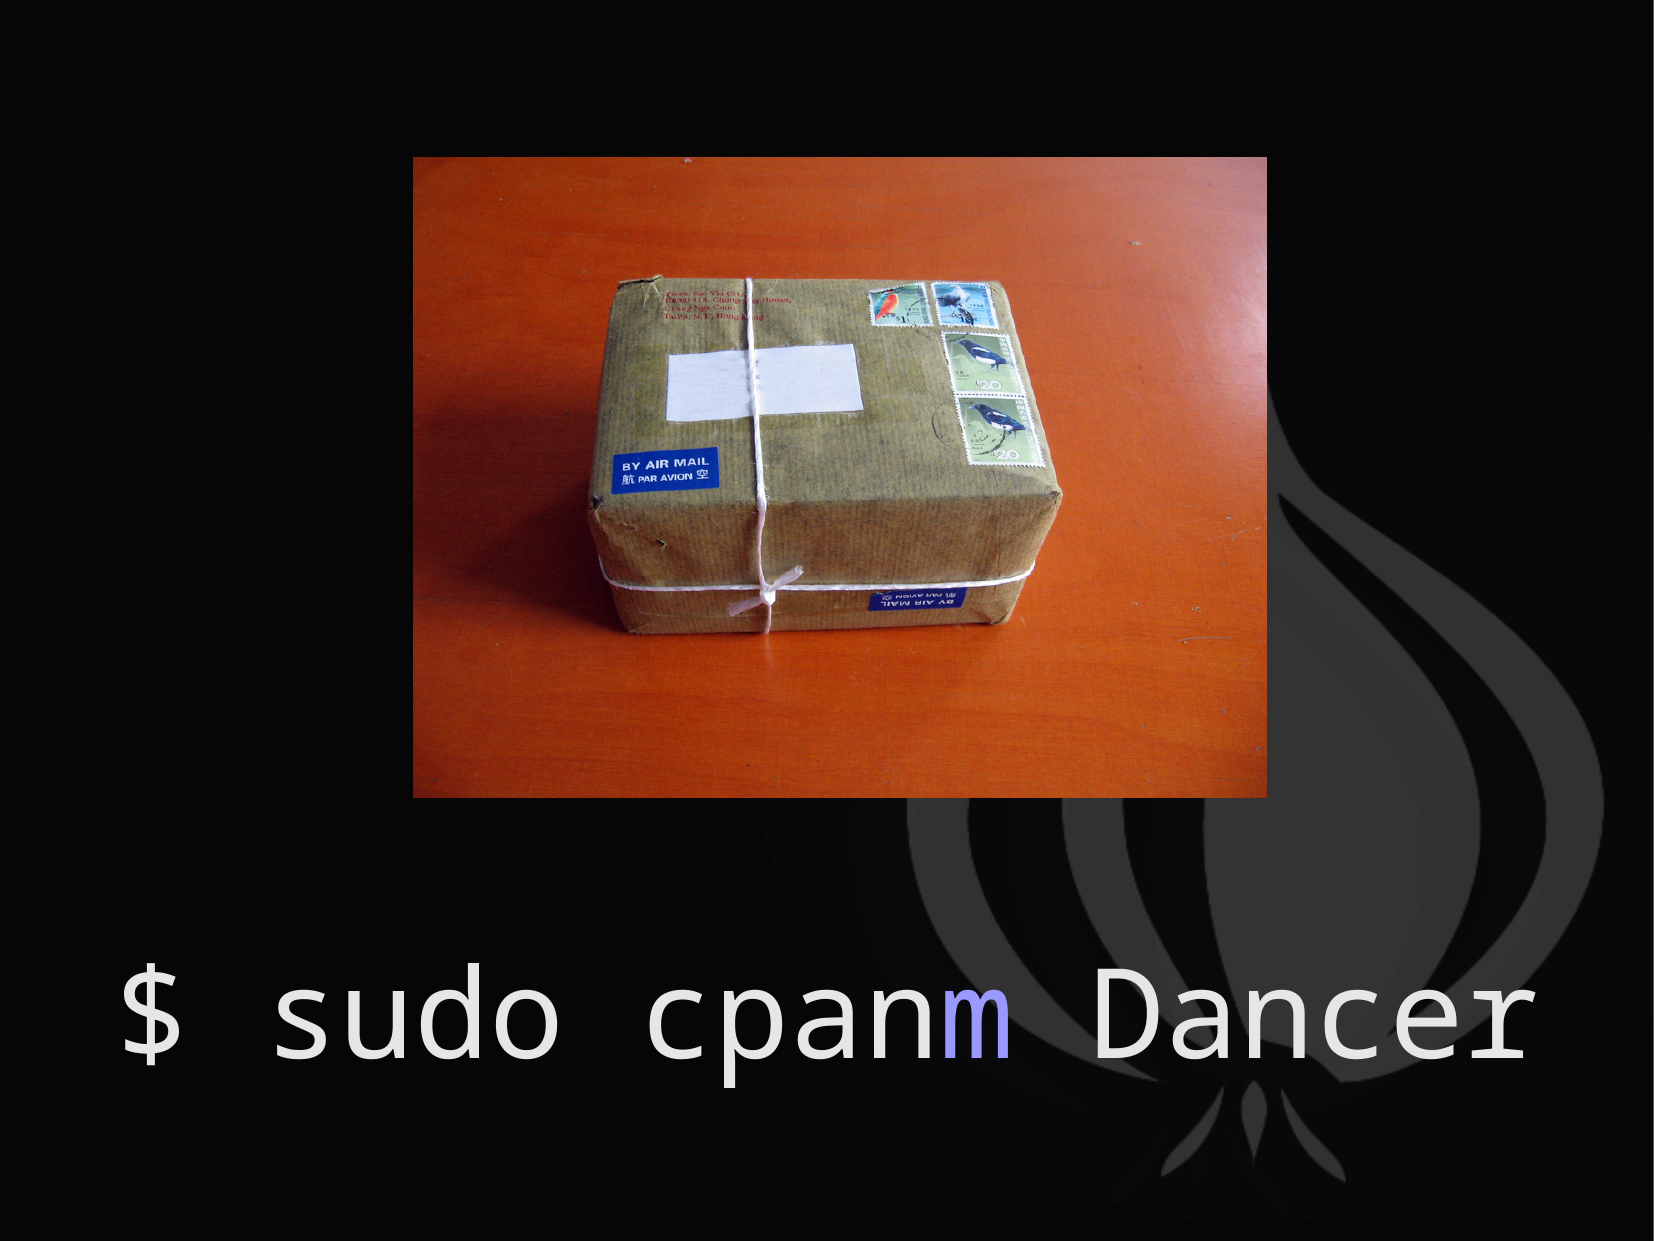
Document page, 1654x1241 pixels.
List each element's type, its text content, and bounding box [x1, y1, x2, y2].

picture [0, 0, 1654, 1241]
list $ sudo cpanm Dancer [82, 59, 1571, 1211]
